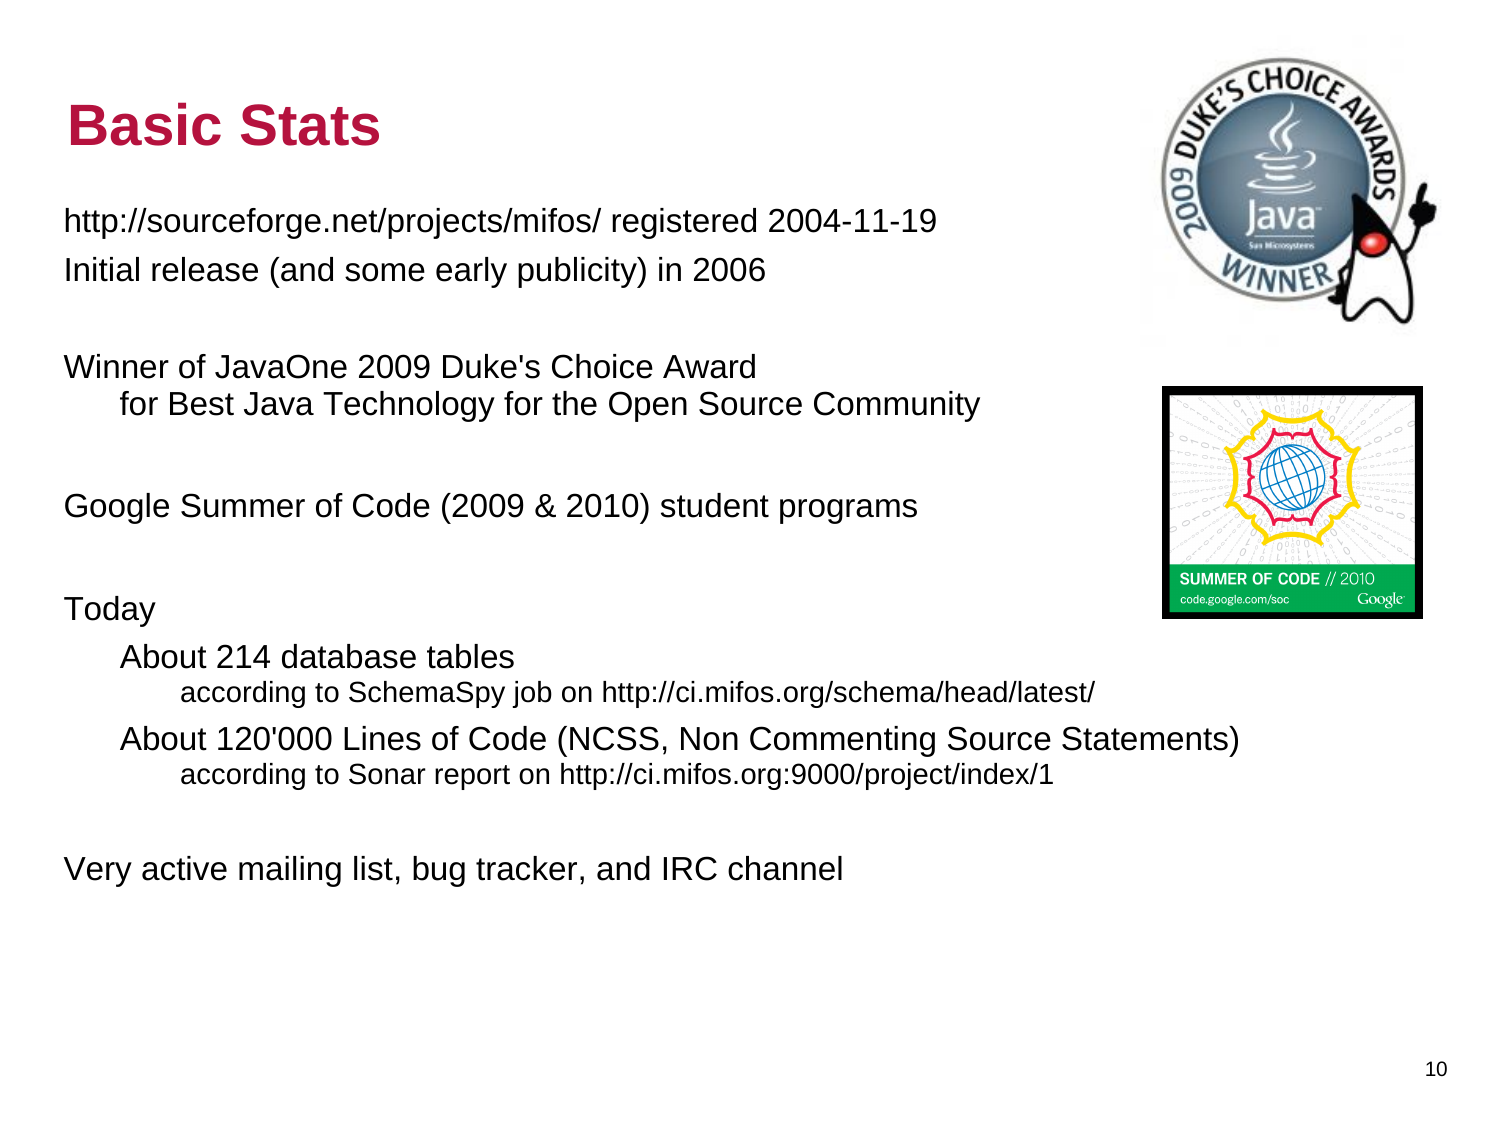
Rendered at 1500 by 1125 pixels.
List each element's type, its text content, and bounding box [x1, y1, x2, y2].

picture [1162, 386, 1423, 619]
list http://sourceforge.net/projects/mifos/ registered 2004-11-19 Initial release (and some early publicity) in 2006 Winner of JavaOne 2009 Duke's Choice Award for Best Java Technology for the Open Source Community Google Summer of Code (2009 & 2010) student programs Today About 214 database tables according to SchemaSpy job on http://ci.mifos.org/schema/head/latest/ About 120'000 Lines of Code (NCSS, Non Commenting Source Statements) according to Sonar report on http://ci.mifos.org:9000/project/index/1 Very active mailing list, bug tracker, and IRC channel [63, 202, 1351, 905]
title Basic Stats [53, 59, 1140, 200]
picture [1140, 35, 1454, 347]
